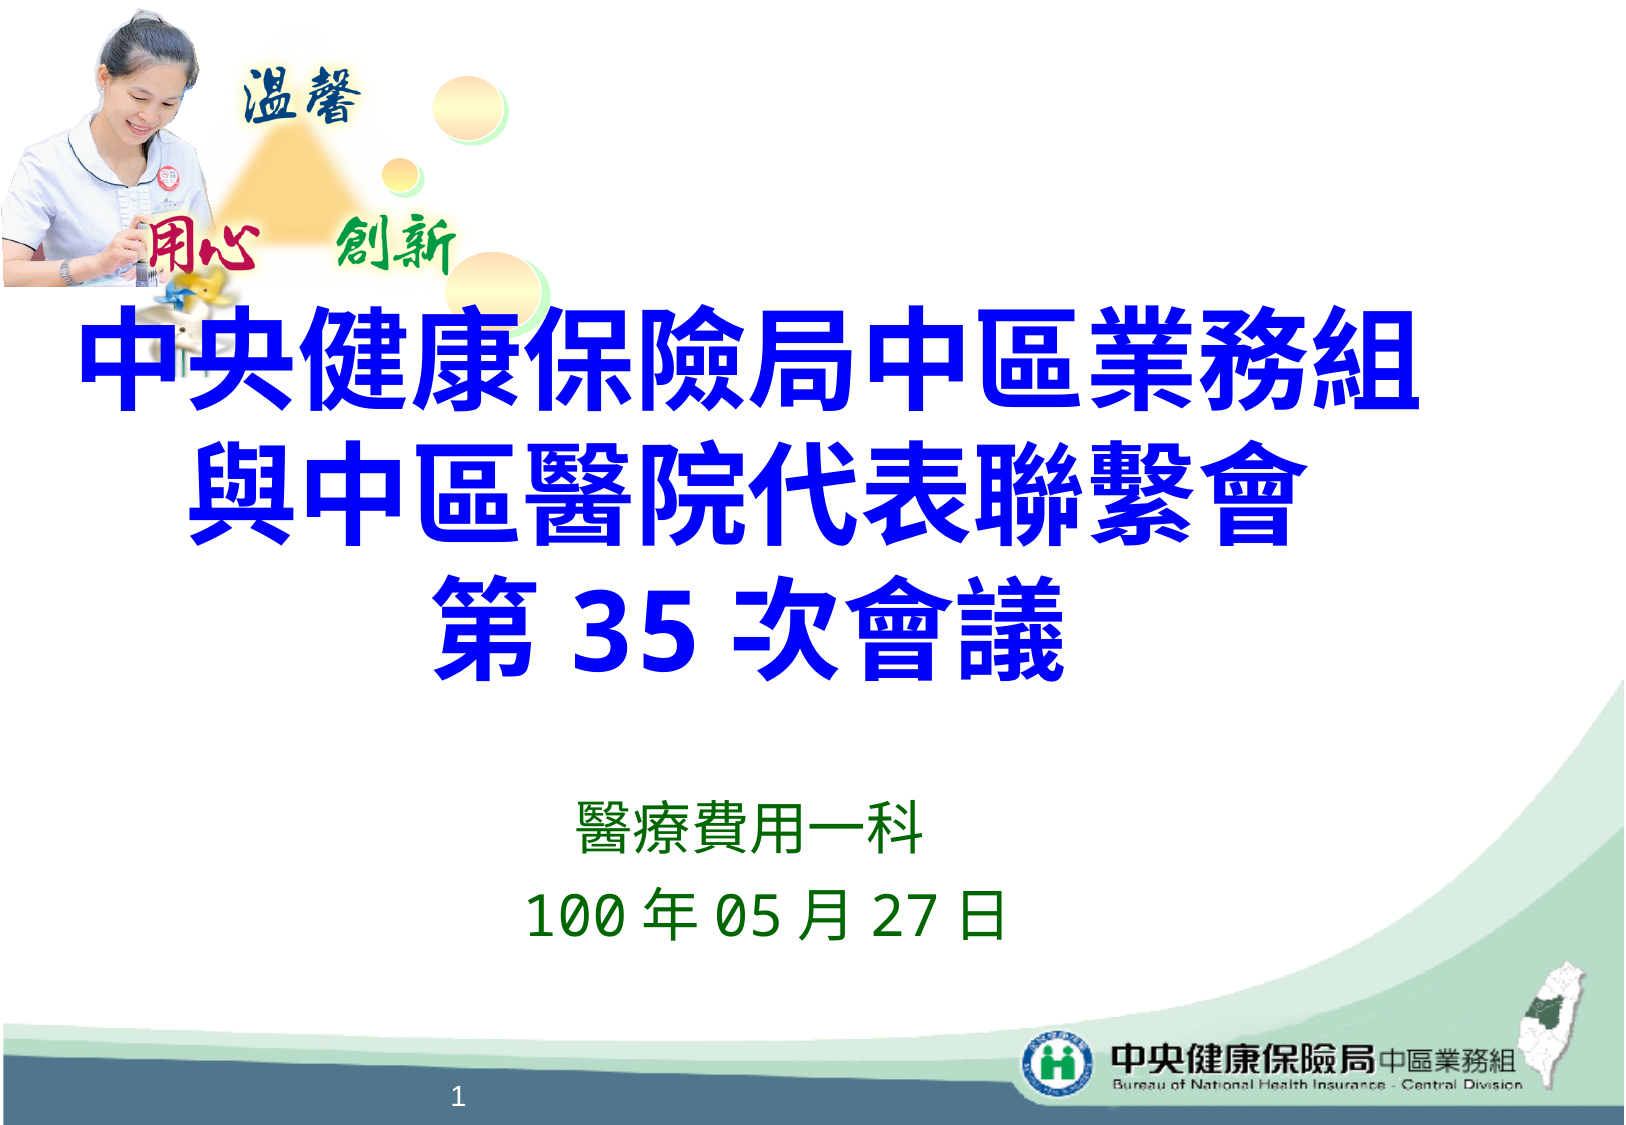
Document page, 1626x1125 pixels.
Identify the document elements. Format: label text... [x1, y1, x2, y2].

text_box 中央健康保險局中區業務組與中區醫院代表聯繫會 第35次會議 [39, 281, 1458, 706]
text_box 醫療費用一科 100年05月27日 [528, 773, 971, 1060]
text_box [435, 1065, 815, 1125]
